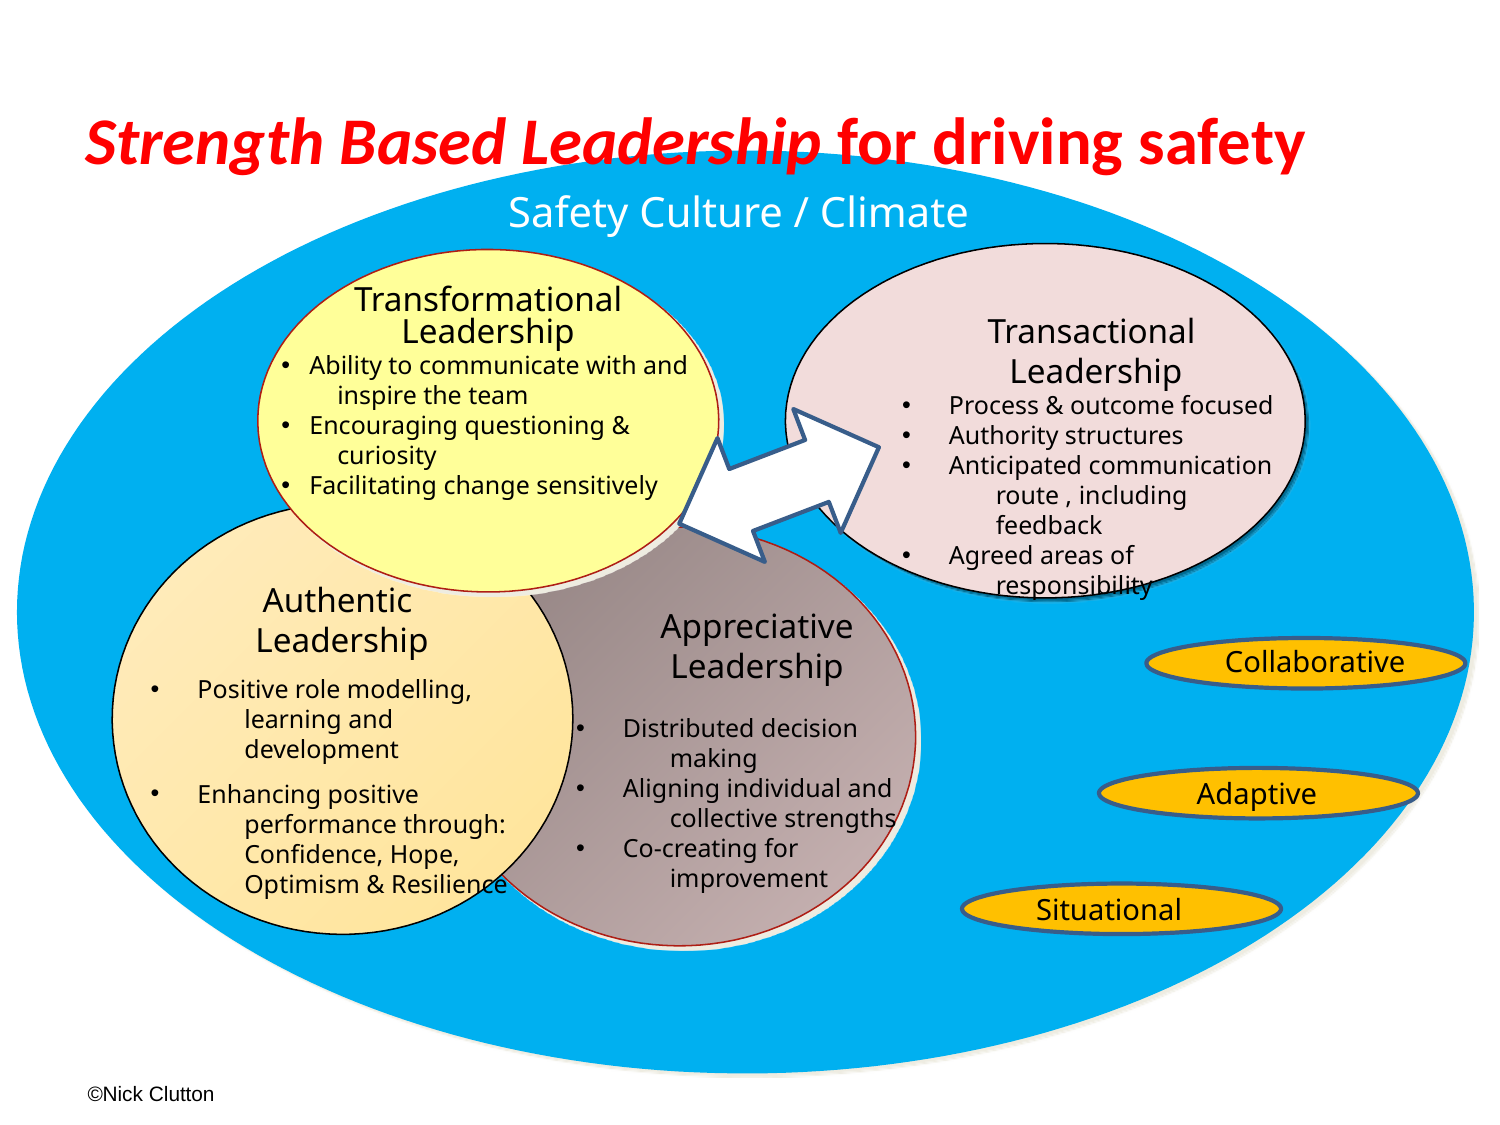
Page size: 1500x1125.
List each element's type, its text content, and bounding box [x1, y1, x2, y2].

text_box Collaborative [1209, 635, 1447, 687]
text_box ©Nick Clutton [72, 1072, 231, 1114]
text_box Transformational Leadership Ability to communicate with and inspire the team Encouraging questioning & curiosity Facilitating change sensitively [266, 270, 711, 615]
text_box Adaptive [1181, 767, 1371, 819]
text_box Situational [1021, 883, 1211, 935]
text_box Authentic Leadership Positive role modelling, learning and development Enhancing positive performance through: Confidence, Hope, Optimism & Resilience [135, 571, 549, 941]
text_box [236, 318, 1474, 1073]
text_box [17, 232, 1284, 863]
text_box Appreciative Leadership Distributed decision making Aligning individual and collective strengths Co-creating for improvement [560, 597, 954, 904]
text_box Transactional Leadership Process & outcome focused Authority structures Anticipated communication route , including feedback Agreed areas of responsibility [887, 302, 1306, 621]
text_box Safety Culture / Climate [493, 177, 1002, 244]
title Strength Based Leadership for driving safety [70, 90, 1421, 232]
